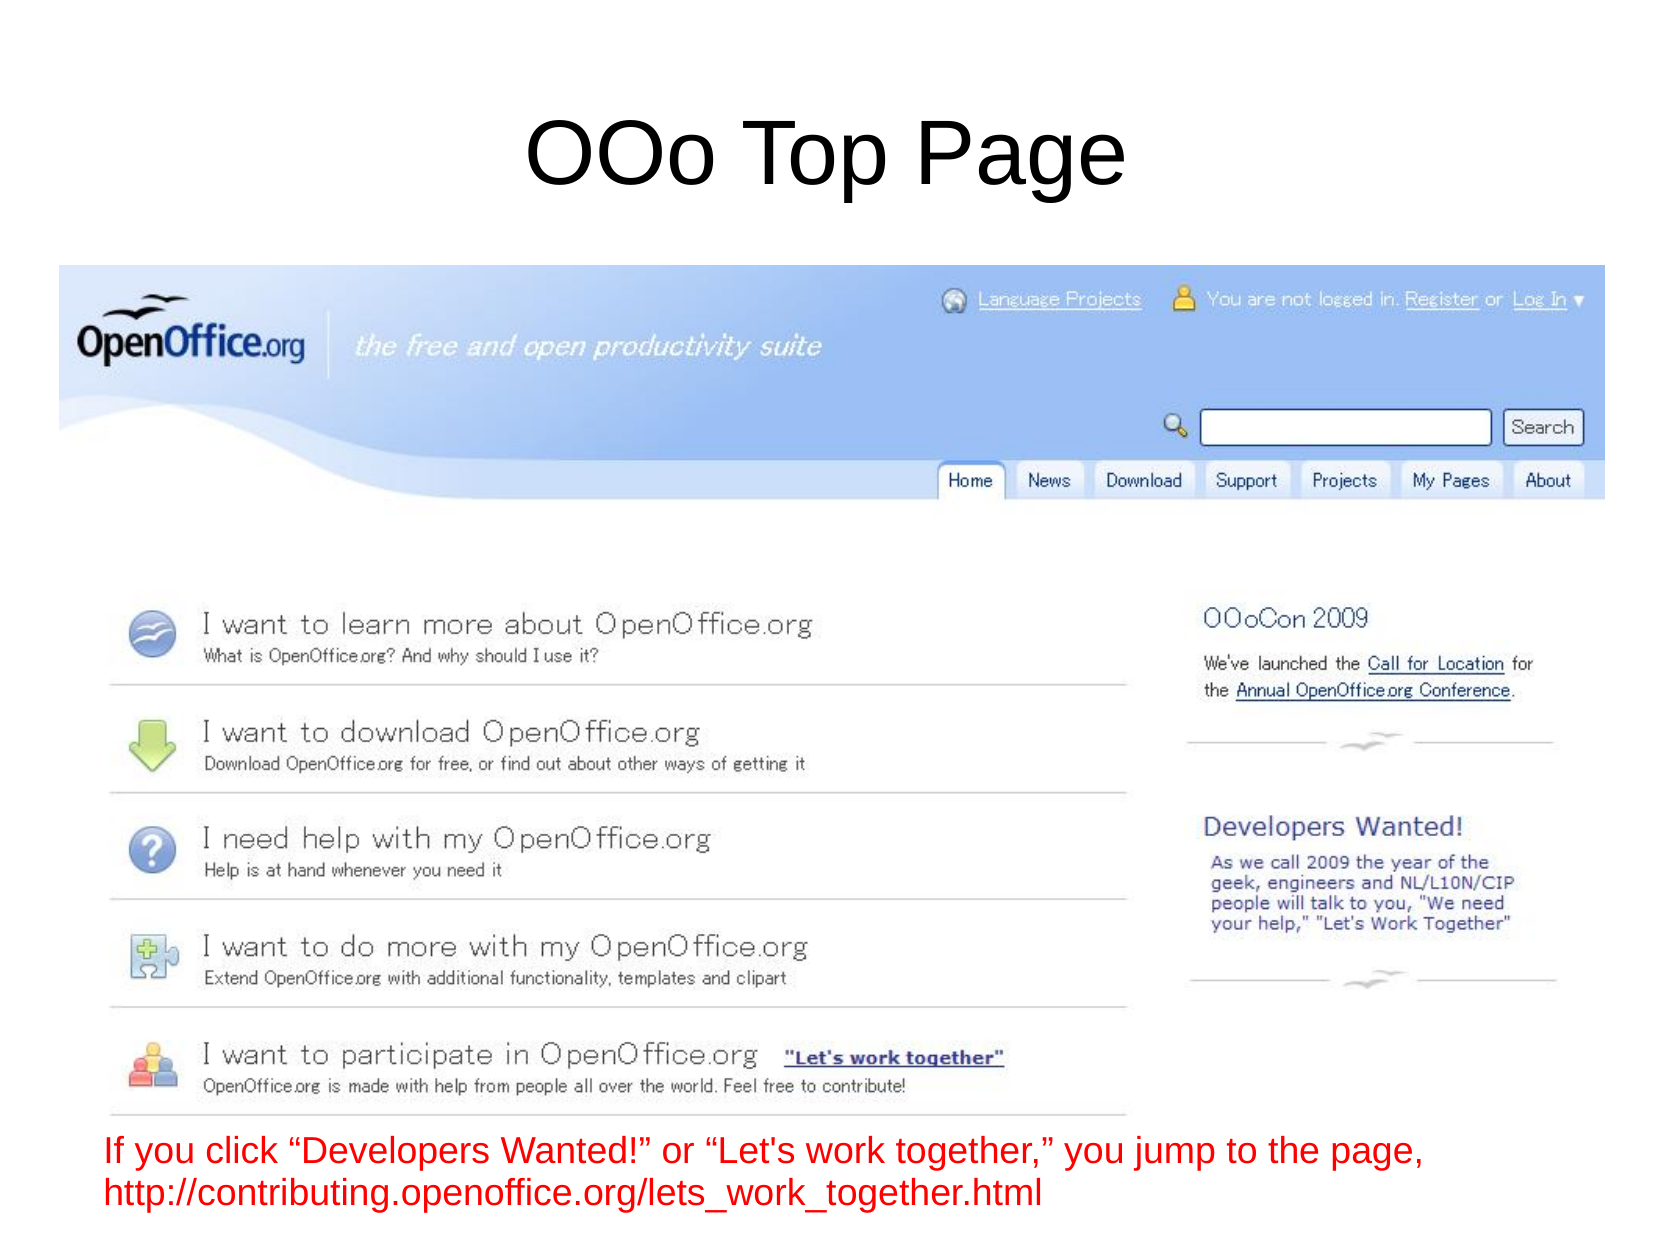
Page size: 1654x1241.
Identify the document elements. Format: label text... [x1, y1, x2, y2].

title OOo Top Page [82, 56, 1571, 250]
text_box If you click “Developers Wanted!” or “Let's work together,” you jump to the page, http://contributing.openoffice.org/lets_work_together.html [88, 1122, 1625, 1221]
picture [59, 265, 1605, 1152]
